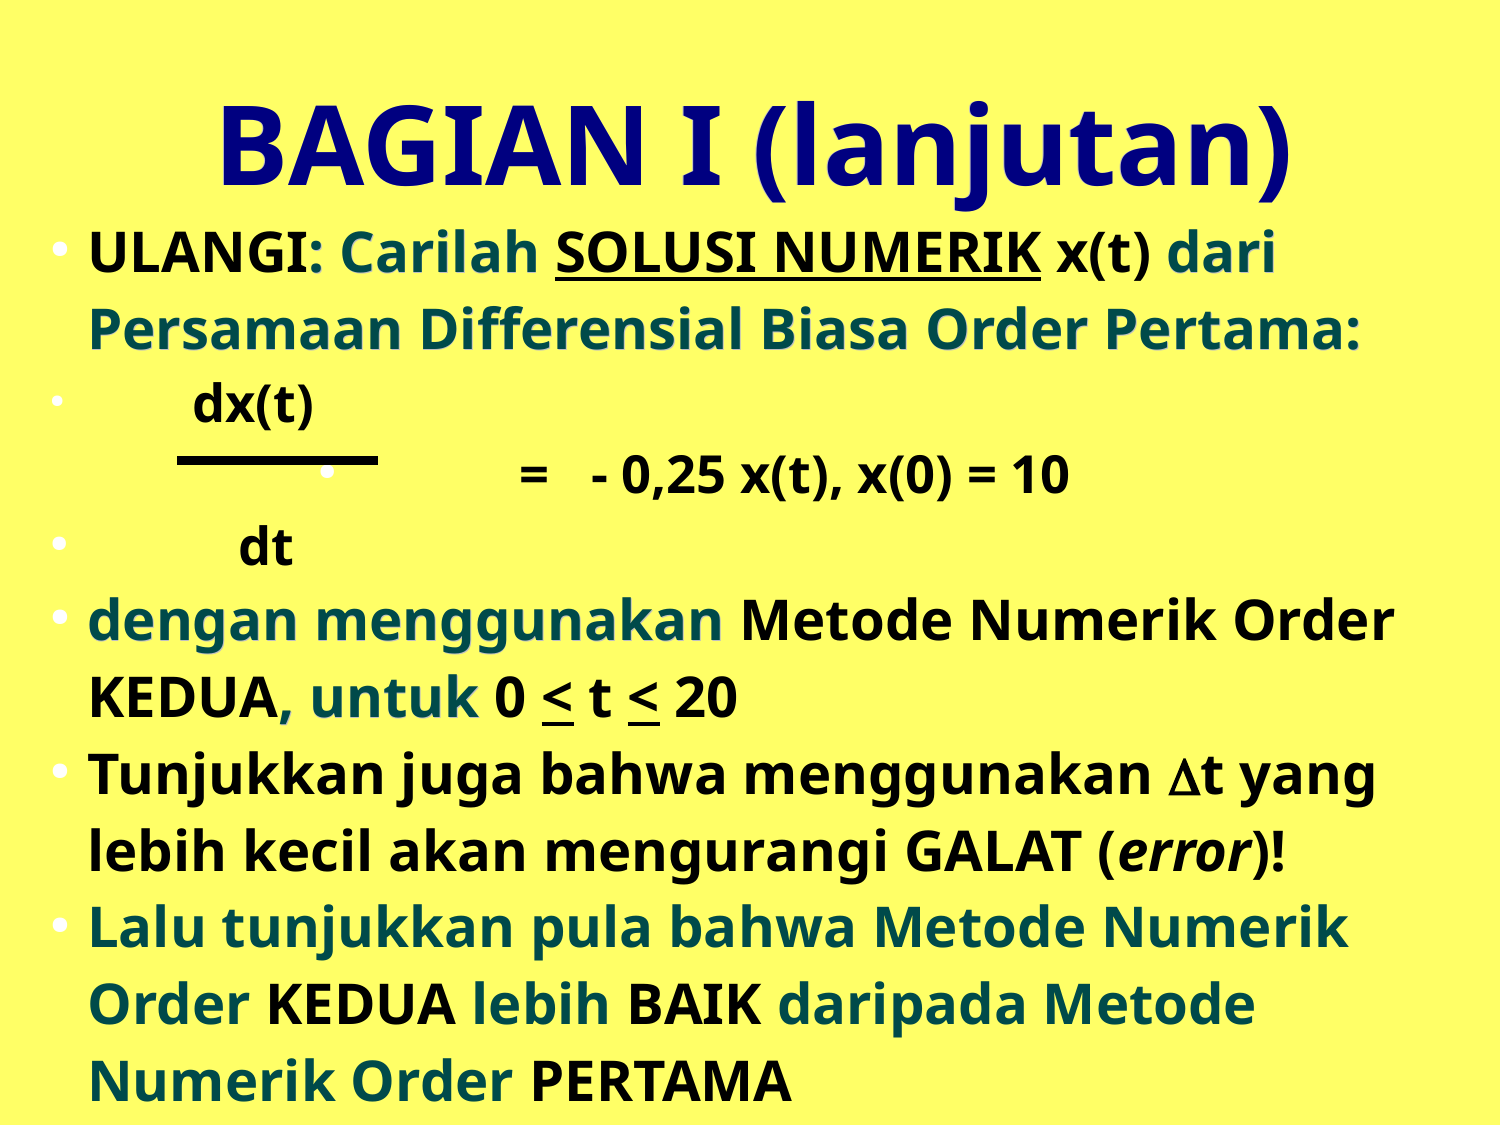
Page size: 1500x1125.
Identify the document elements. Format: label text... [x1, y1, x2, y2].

title BAGIAN I (lanjutan) [79, 14, 1430, 212]
list ULANGI: Carilah SOLUSI NUMERIK x(t) dari Persamaan Differensial Biasa Order Pertama: dx(t) = - 0,25 x(t), x(0) = 10 dt dengan menggunakan Metode Numerik Order KEDUA, untuk 0 < t < 20 Tunjukkan juga bahwa menggunakan Dt yang lebih kecil akan mengurangi GALAT (error)! Lalu tunjukkan pula bahwa Metode Numerik Order KEDUA lebih BAIK daripada Metode Numerik Order PERTAMA [35, 212, 1477, 1125]
